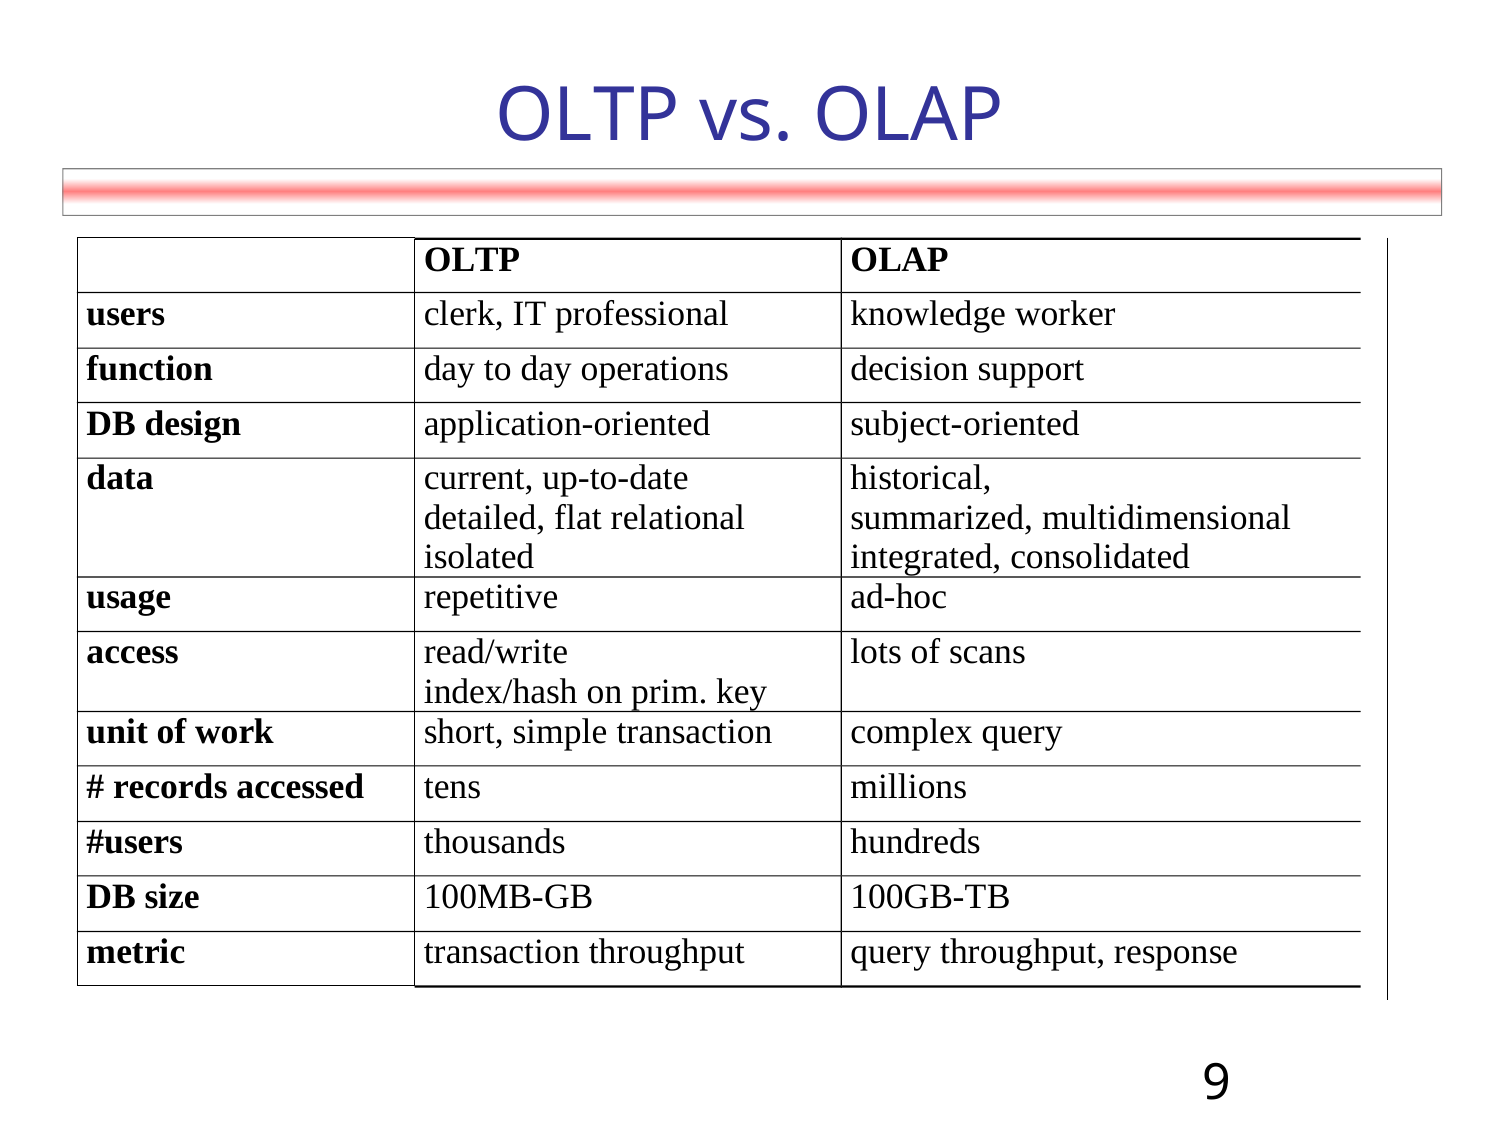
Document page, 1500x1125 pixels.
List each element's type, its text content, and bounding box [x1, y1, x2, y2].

text_box <number> [1187, 1050, 1500, 1125]
title OLTP vs. OLAP [62, 49, 1438, 163]
text_box [75, 237, 1379, 1038]
